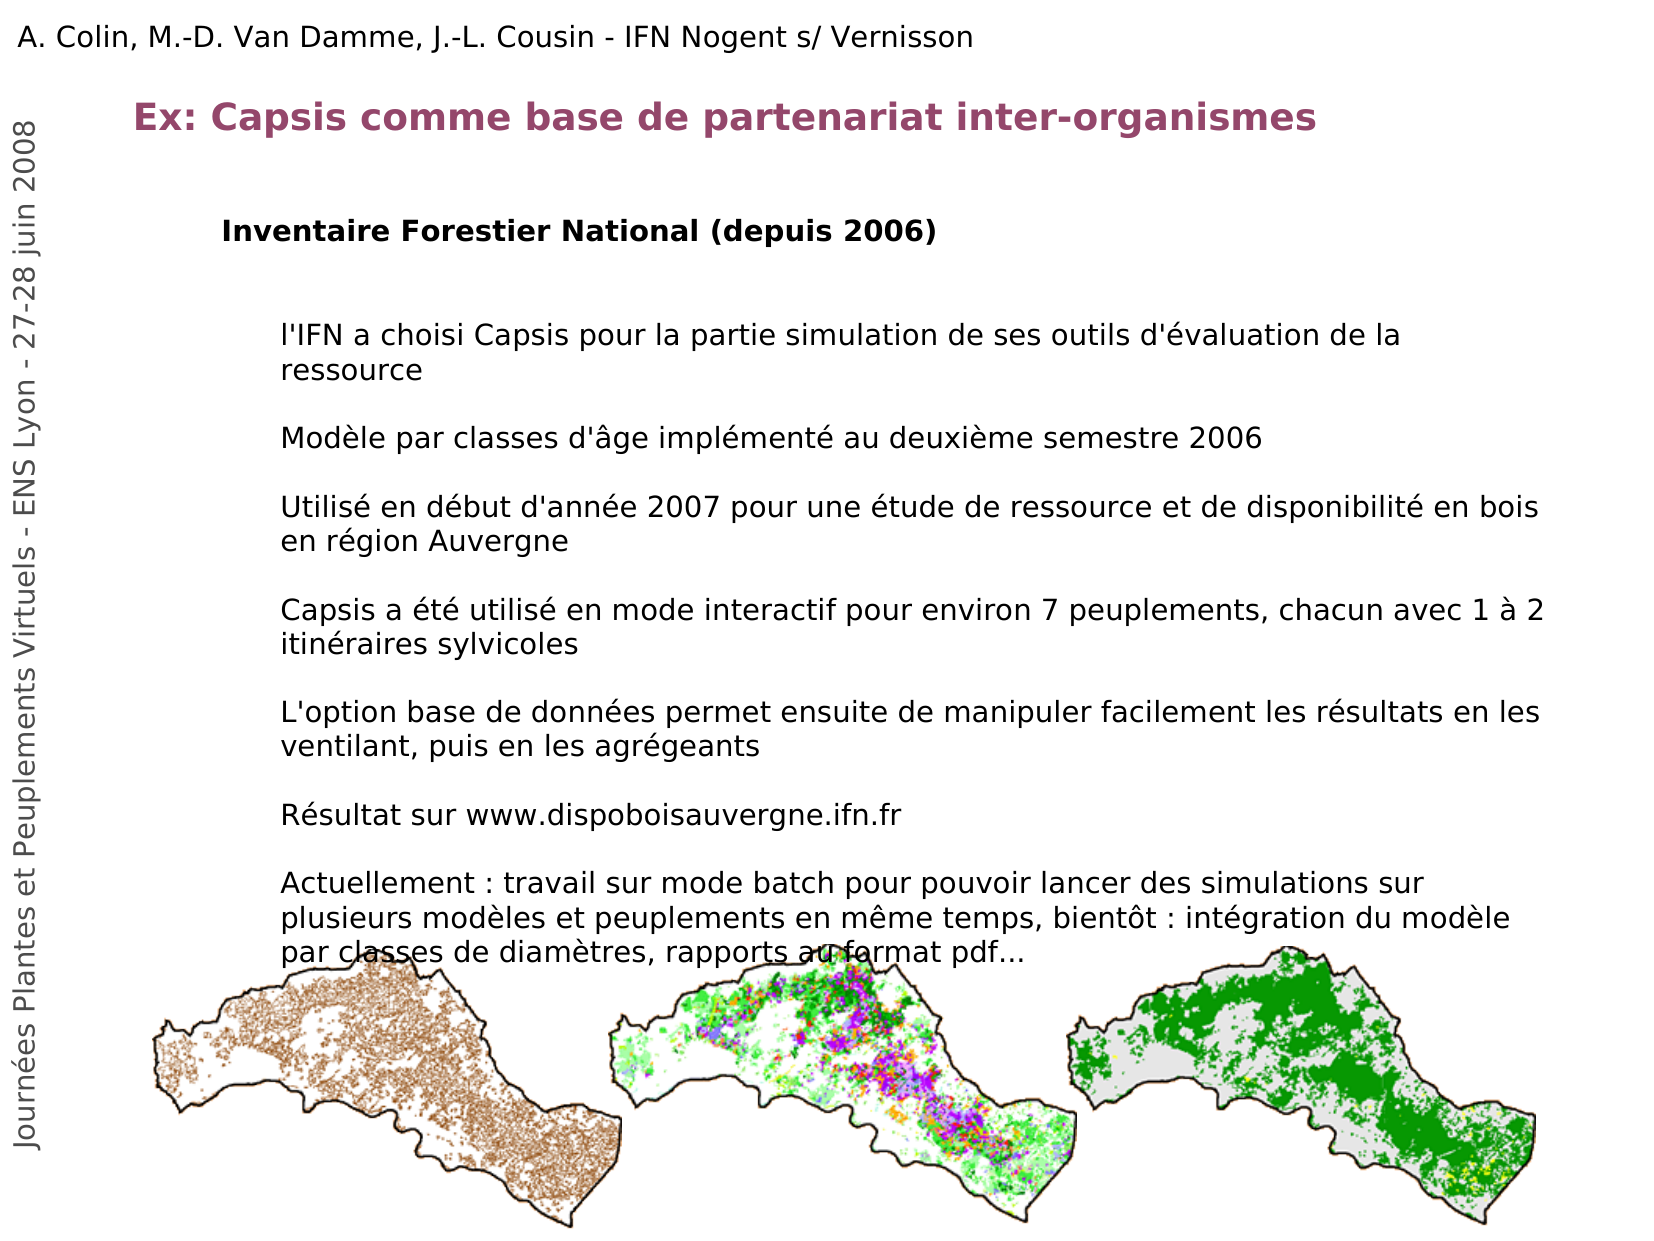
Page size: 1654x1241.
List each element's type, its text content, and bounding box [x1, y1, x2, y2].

text_box A. Colin, M.-D. Van Damme, J.-L. Cousin - IFN Nogent s/ Vernisson [50, 13, 1063, 63]
picture [152, 946, 1536, 1230]
text_box [118, 147, 1123, 325]
text_box Ex: Capsis comme base de partenariat inter-organismes [118, 88, 1418, 147]
text_box Journées Plantes et Peuplements Virtuels - ENS Lyon - 27-28 juin 2008 [0, 0, 50, 1241]
text_box l'IFN a choisi Capsis pour la partie simulation de ses outils d'évaluation de la ressource Modèle par classes d'âge implémenté au deuxième semestre 2006 Utilisé en début d'année 2007 pour une étude de ressource et de disponibilité en bois en région Auvergne Capsis a été utilisé en mode interactif pour environ 7 peuplements, chacun avec 1 à 2 itinéraires sylvicoles L'option base de données permet ensuite de manipuler facilement les résultats en les ventilant, puis en les agrégeants Résultat sur www.dispoboisauvergne.ifn.fr Actuellement : travail sur mode batch pour pouvoir lancer des simulations sur plusieurs modèles et peuplements en même temps, bientôt : intégration du modèle par classes de diamètres, rapports au format pdf... [265, 311, 1565, 1046]
text_box Inventaire Forestier National (depuis 2006) [206, 206, 1152, 256]
